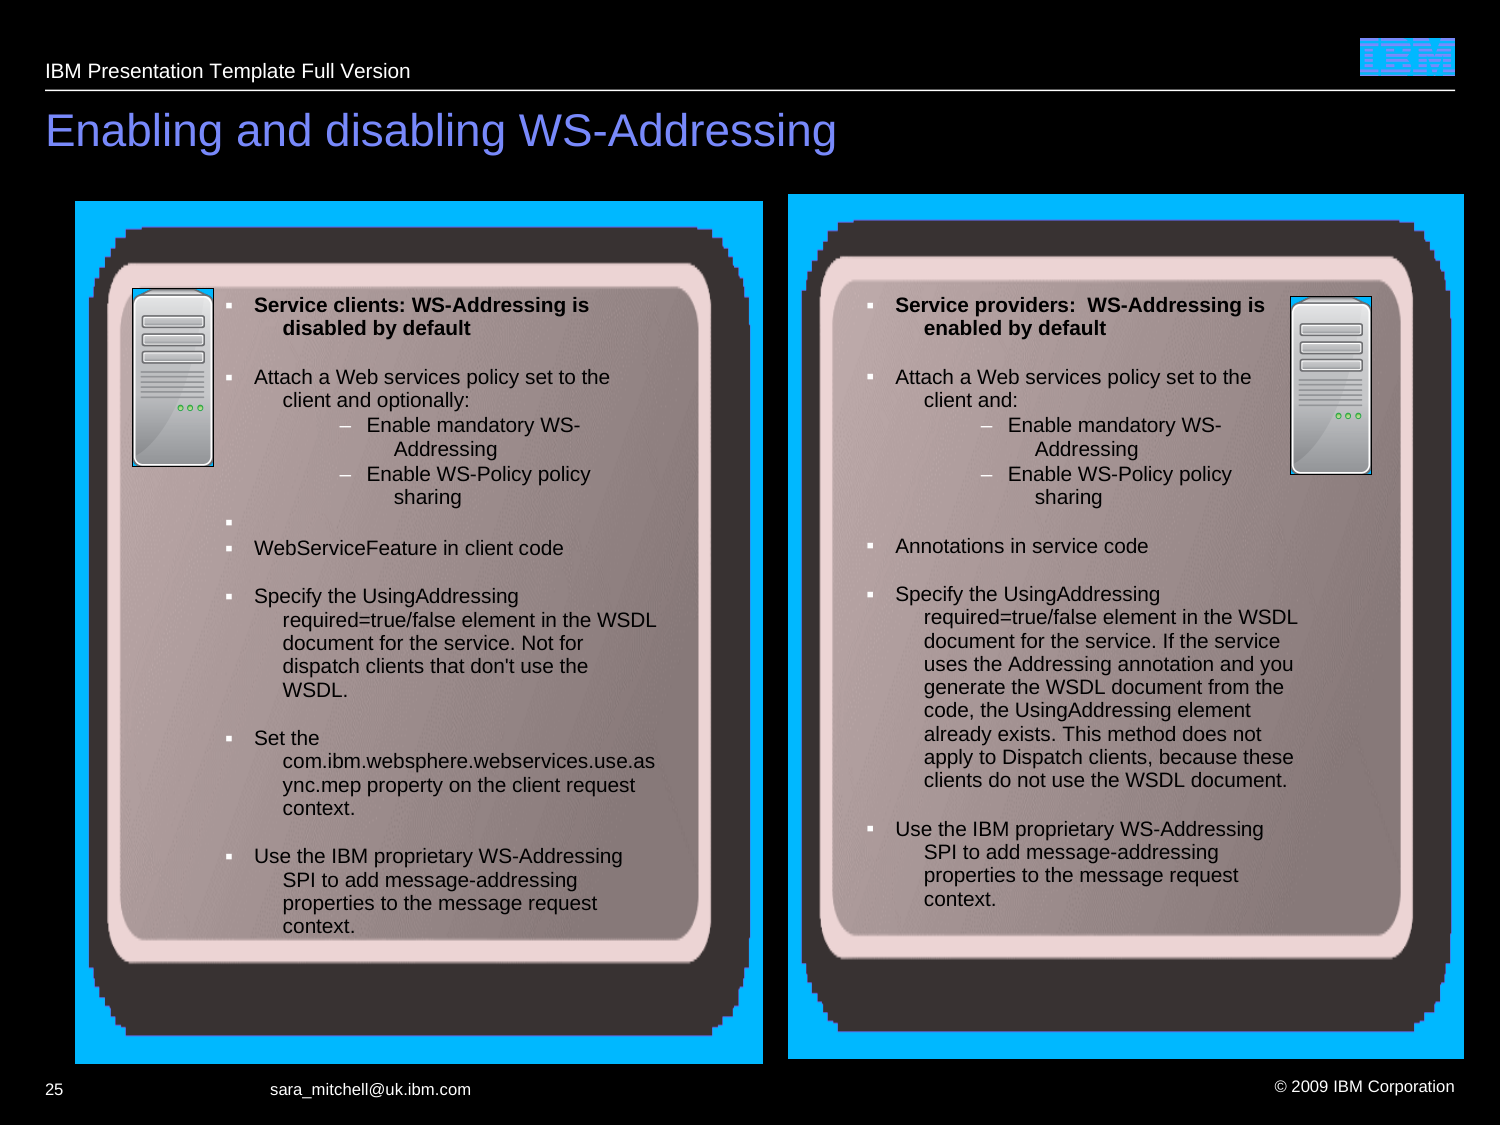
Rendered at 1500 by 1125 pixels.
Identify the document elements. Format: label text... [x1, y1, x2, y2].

picture [89, 227, 750, 1036]
picture [802, 220, 1451, 1032]
text_box Service clients: WS-Addressing is disabled by default Attach a Web services policy set to the client and optionally: Enable mandatory WS-Addressing Enable WS-Policy policy sharing WebServiceFeature in client code Specify the UsingAddressing required=true/false element in the WSDL document for the service. Not for dispatch clients that don't use the WSDL. Set the com.ibm.websphere.webservices.use.async.mep property on the client request context. Use the IBM proprietary WS-Addressing SPI to add message-addressing properties to the message request context. [225, 293, 658, 928]
title Enabling and disabling WS-Addressing [30, 97, 1456, 218]
text_box Service providers: WS-Addressing is enabled by default Attach a Web services policy set to the client and: Enable mandatory WS-Addressing Enable WS-Policy policy sharing Annotations in service code Specify the UsingAddressing required=true/false element in the WSDL document for the service. If the service uses the Addressing annotation and you generate the WSDL document from the code, the UsingAddressing element already exists. This method does not apply to Dispatch clients, because these clients do not use the WSDL document. Use the IBM proprietary WS-Addressing SPI to add message-addressing properties to the message request context. [866, 293, 1299, 1125]
text_box IBM Presentation Template Full Version [30, 37, 1306, 83]
